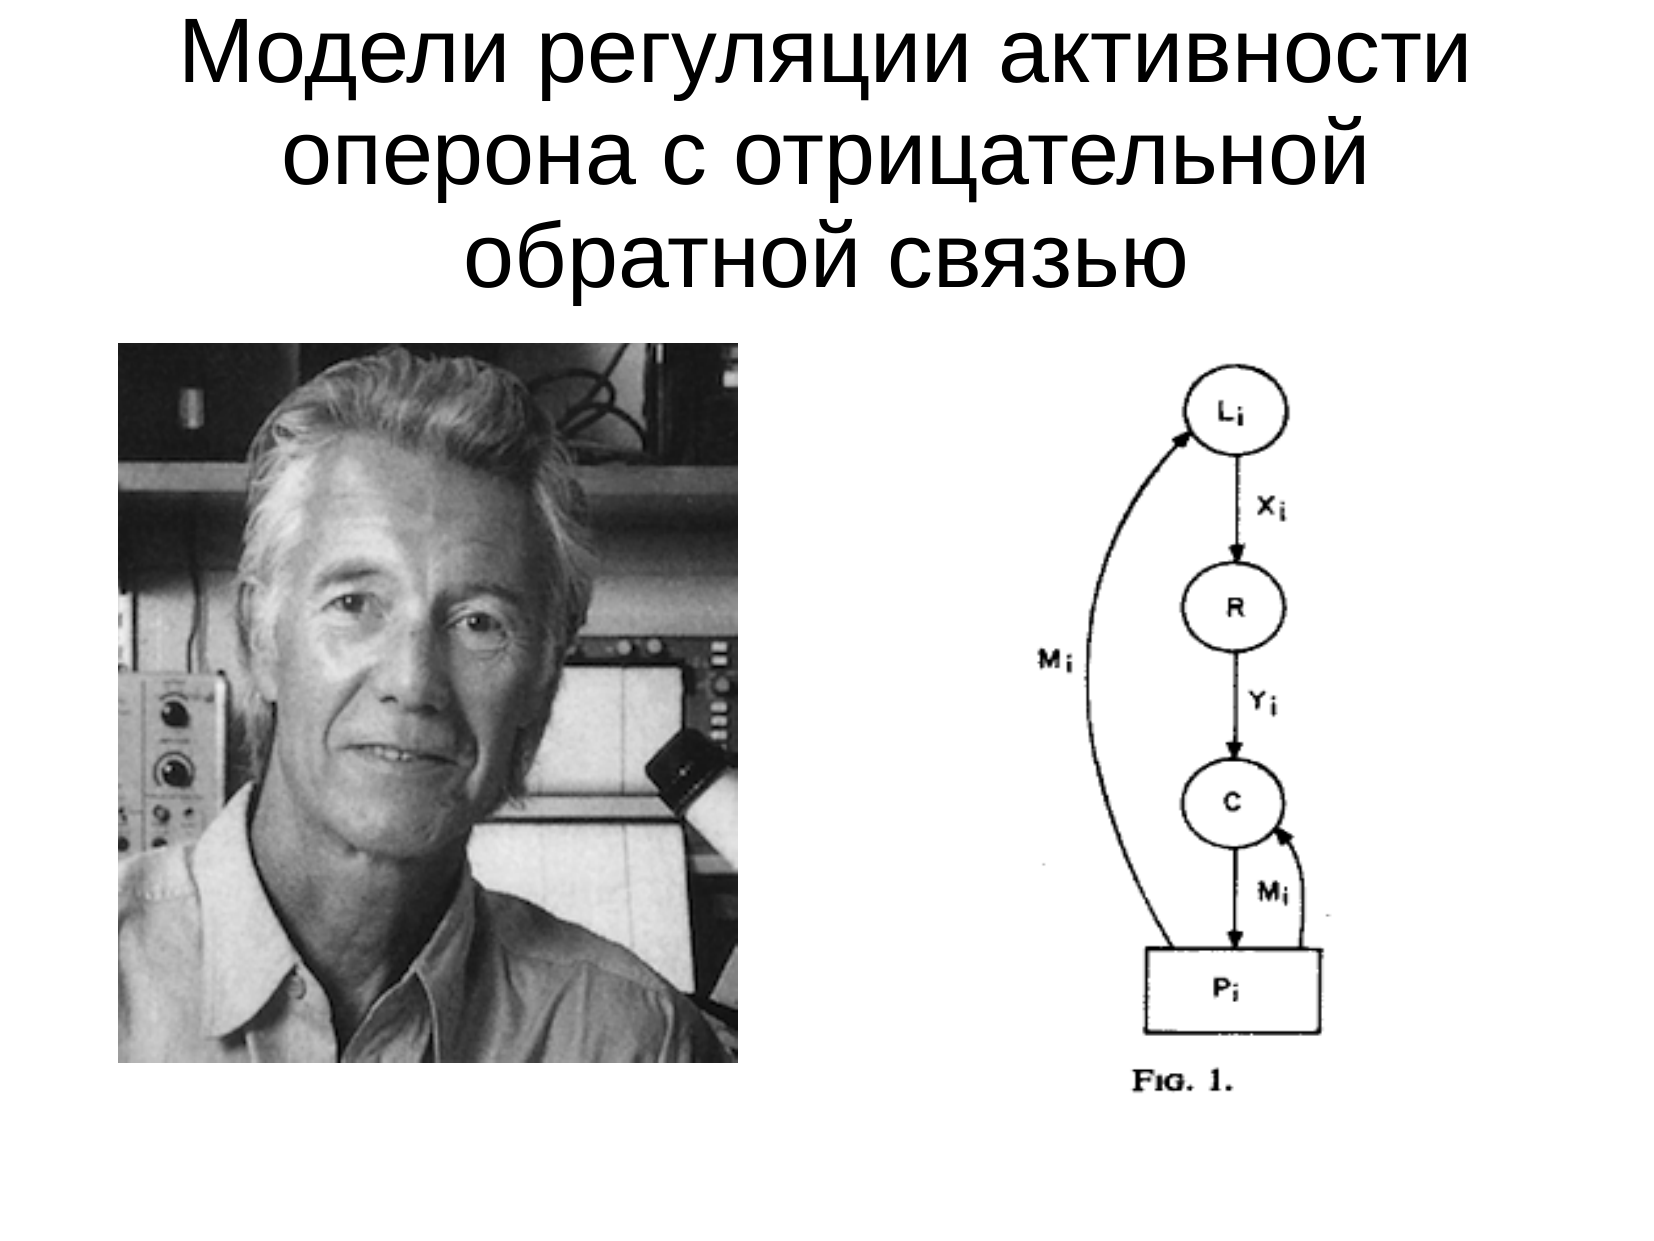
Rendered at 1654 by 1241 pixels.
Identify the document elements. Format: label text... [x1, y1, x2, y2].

picture [1031, 354, 1388, 1104]
title Модели регуляции активности оперона с отрицательной обратной связью [82, 0, 1571, 307]
picture [118, 343, 738, 1063]
